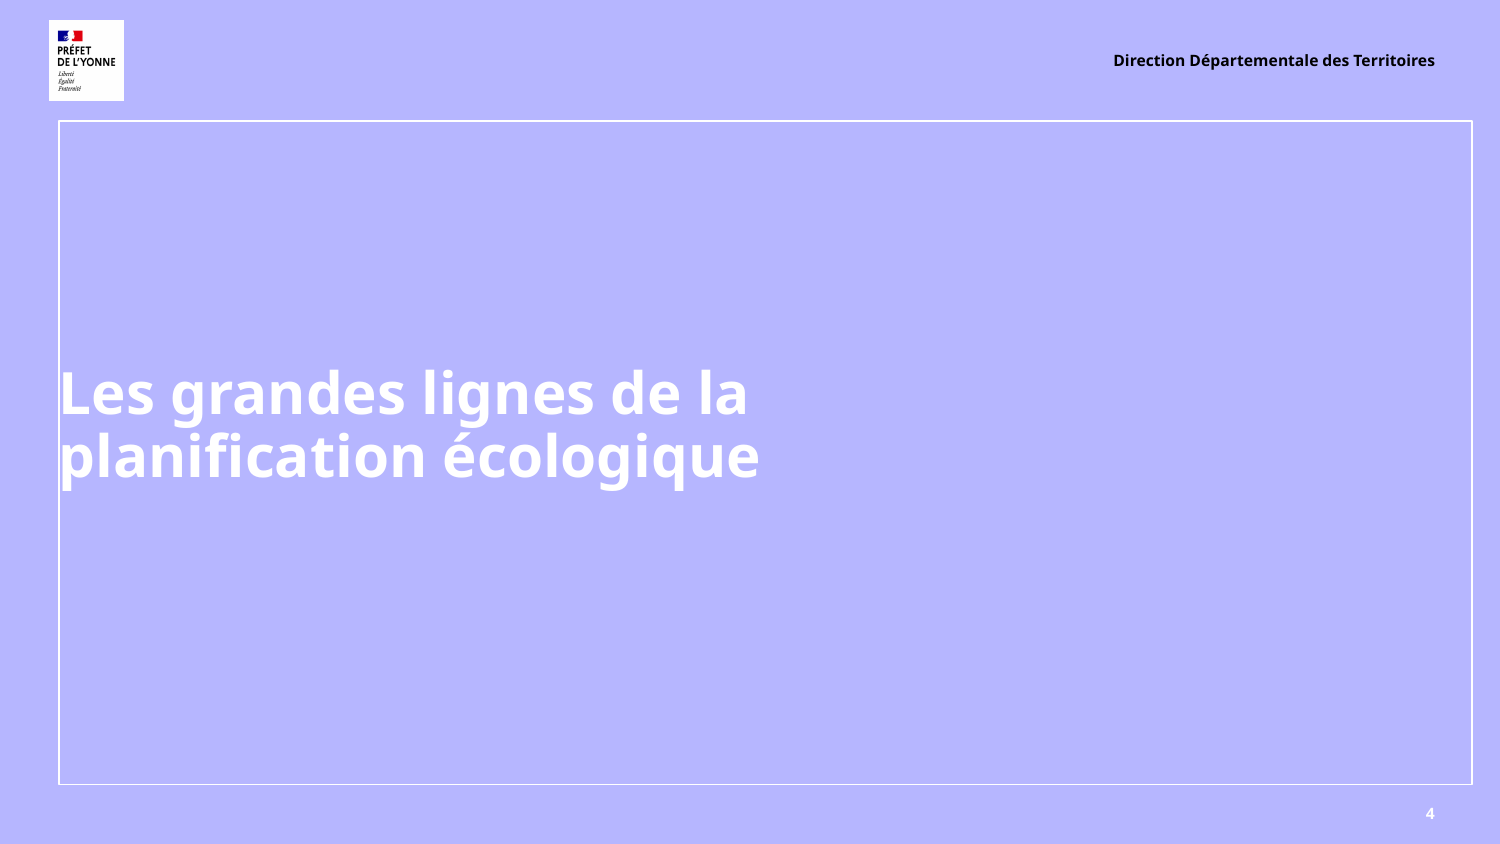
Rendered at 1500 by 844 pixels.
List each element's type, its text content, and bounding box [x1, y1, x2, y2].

title Les grandes lignes de la planification écologique [59, 121, 1473, 785]
picture [49, 20, 124, 101]
